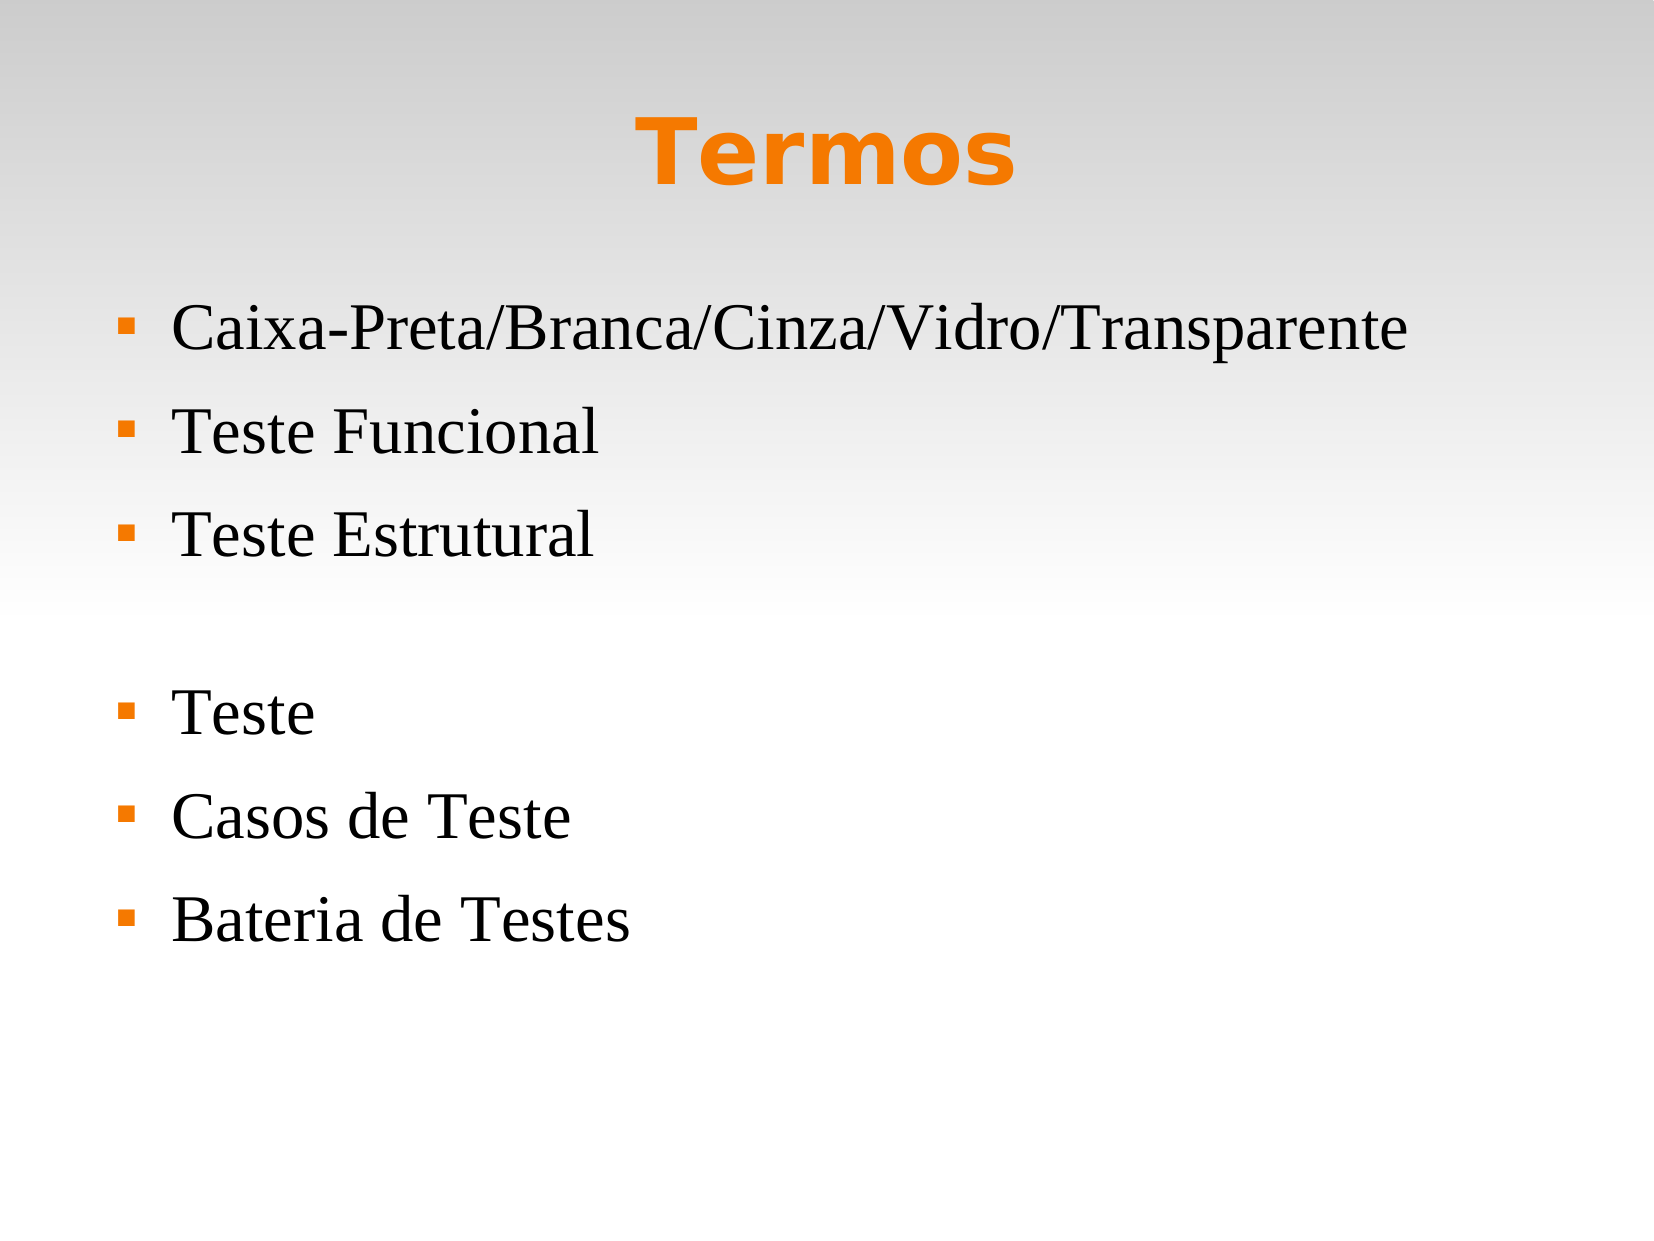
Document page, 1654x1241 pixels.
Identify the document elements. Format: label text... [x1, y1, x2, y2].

list Caixa-Preta/Branca/Cinza/Vidro/Transparente Teste Funcional Teste Estrutural Teste Casos de Teste Bateria de Testes [82, 290, 1571, 1004]
title Termos [82, 41, 1571, 265]
